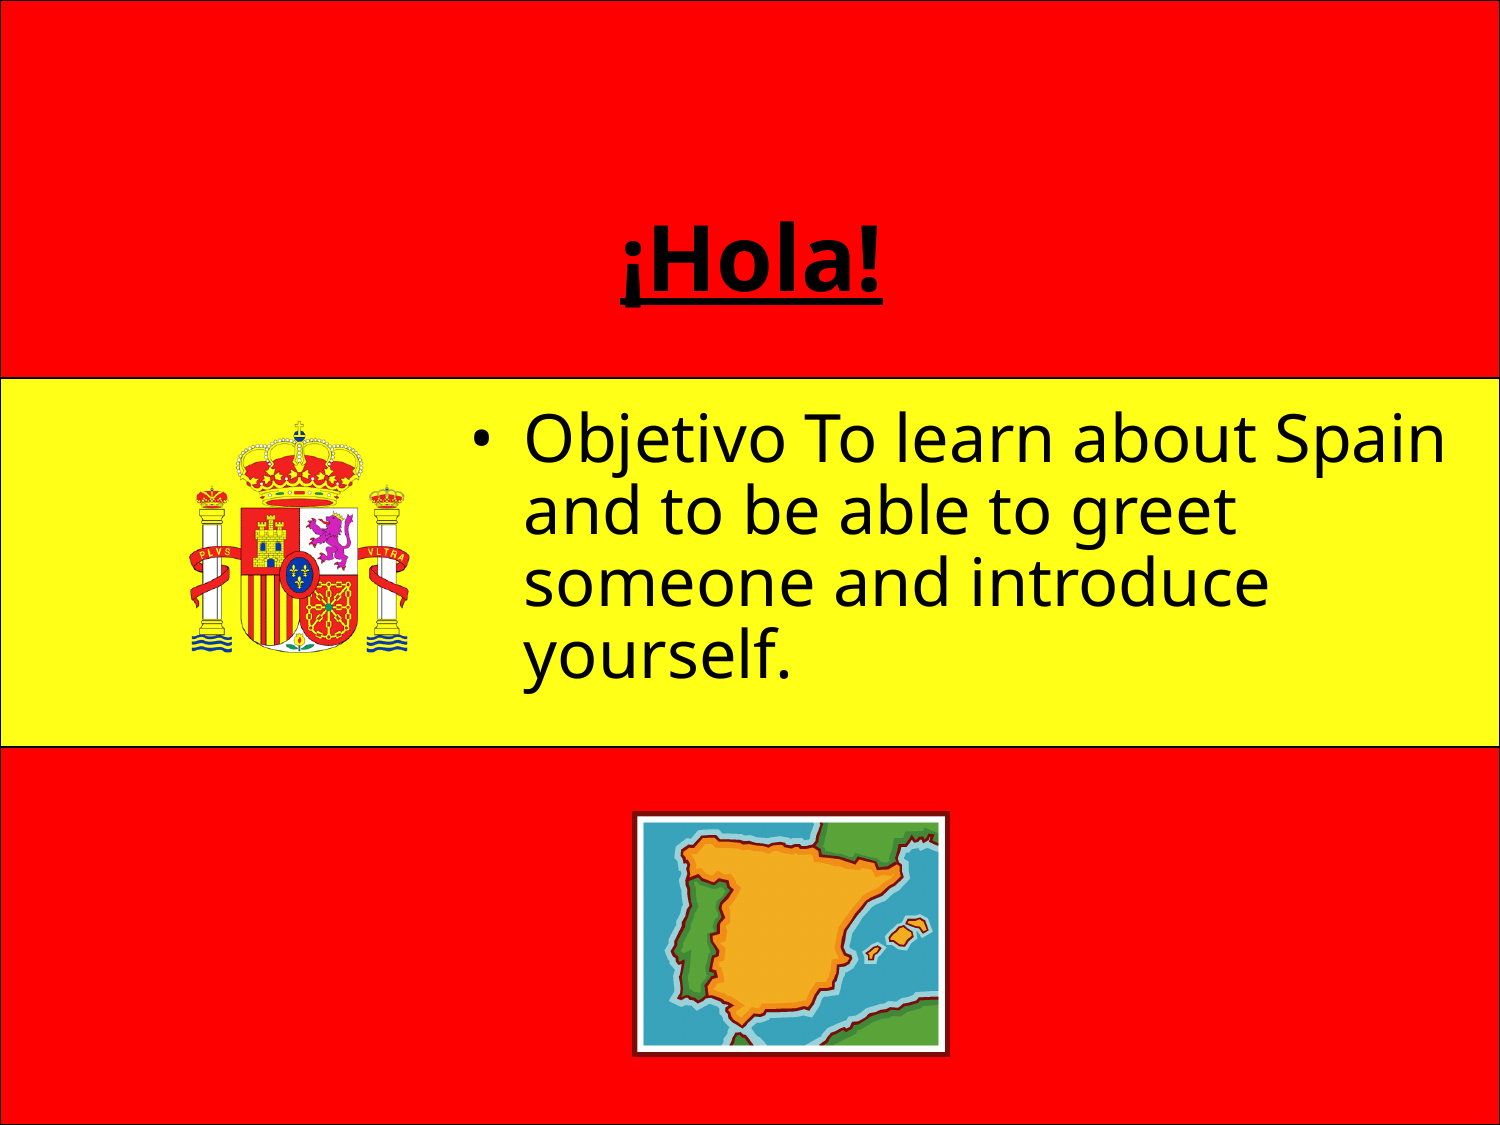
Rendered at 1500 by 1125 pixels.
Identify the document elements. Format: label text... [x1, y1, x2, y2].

picture [171, 408, 421, 669]
title ¡Hola! [76, 160, 1427, 349]
list Objetivo To learn about Spain and to be able to greet someone and introduce yourself. [454, 397, 1471, 899]
picture [631, 810, 951, 1058]
text_box [0, 0, 1500, 1125]
